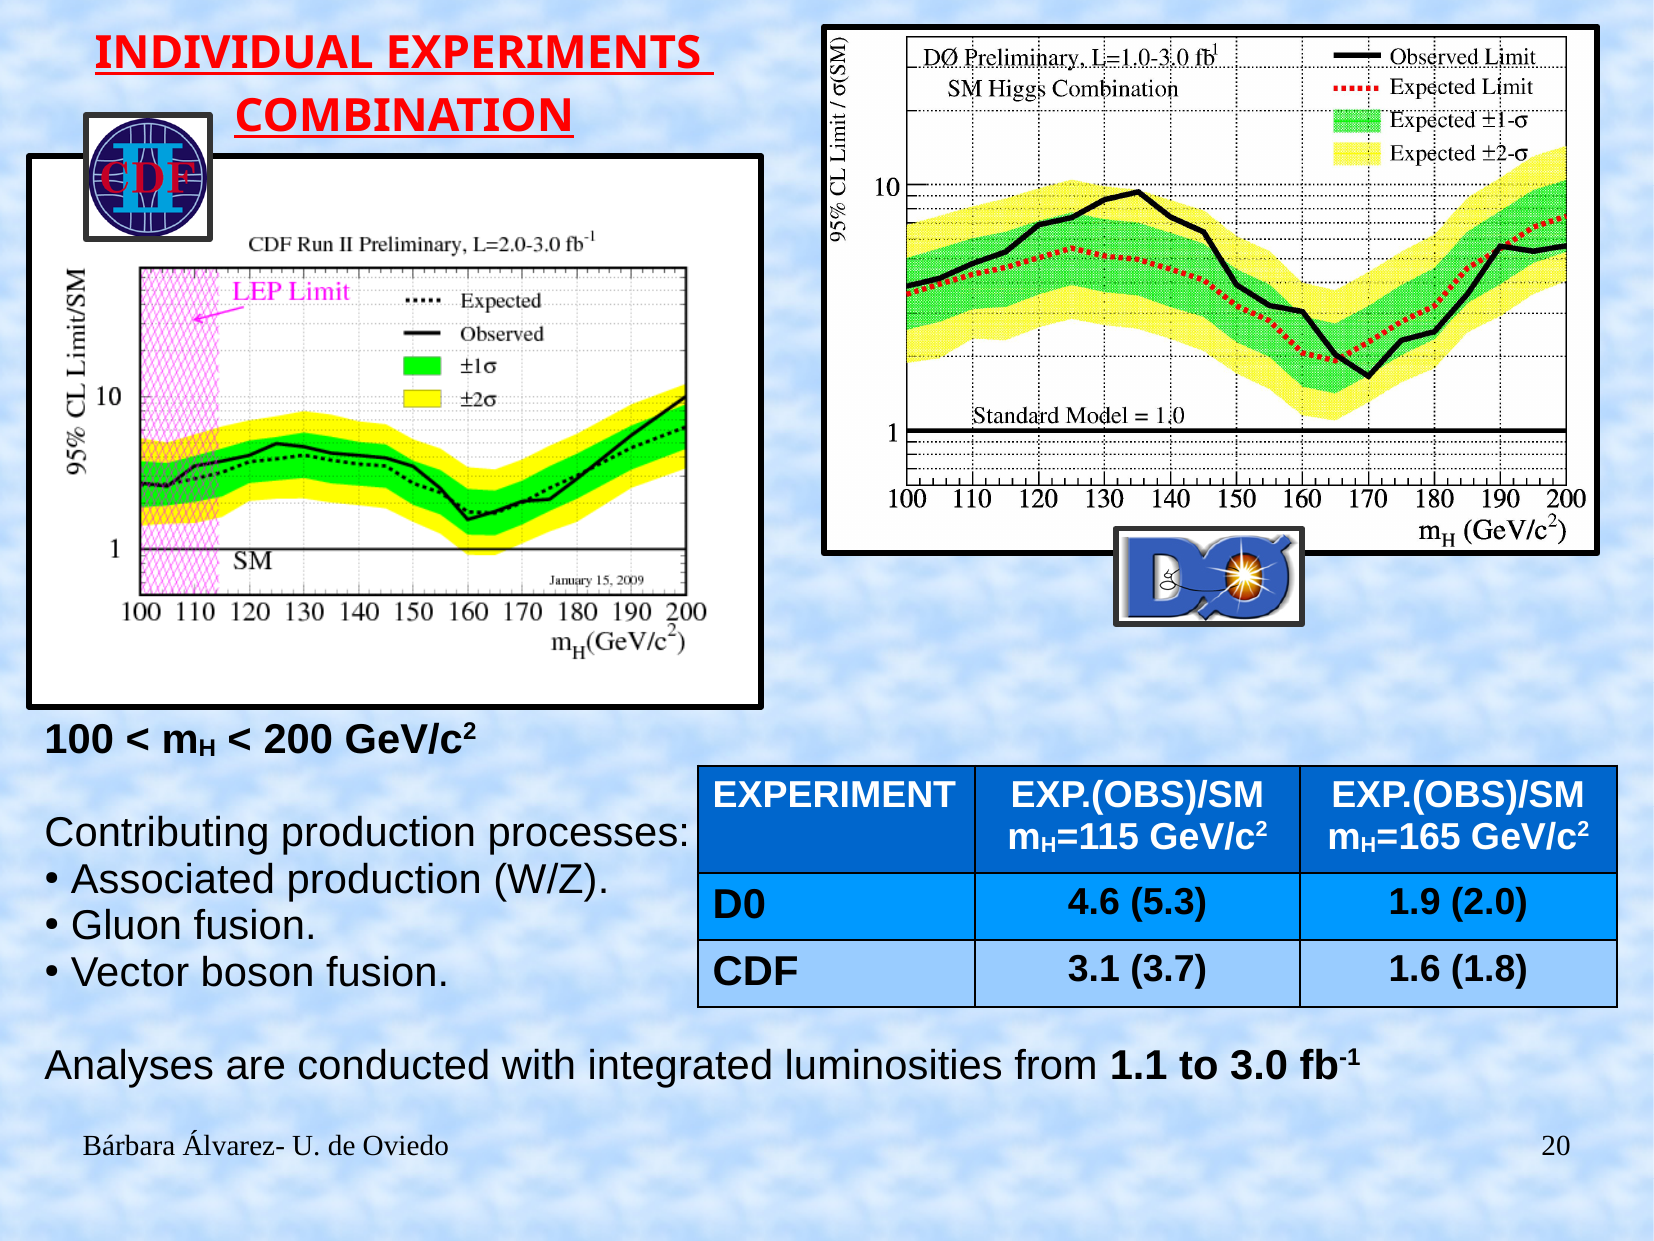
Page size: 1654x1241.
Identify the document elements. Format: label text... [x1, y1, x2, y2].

text_box 100 < mH < 200 GeV/c2 Contributing production processes: Associated production (W/Z). Gluon fusion. Vector boson fusion. Analyses are conducted with integrated luminosities from 1.1 to 3.0 fb-1 [29, 708, 1376, 1123]
table_header EXPERIMENT [699, 767, 974, 872]
table_cell D0 [699, 874, 974, 939]
picture [0, 0, 1654, 1241]
table_cell CDF [699, 941, 974, 1006]
table_cell 1.9 (2.0) [1301, 874, 1616, 939]
table_cell 3.1 (3.7) [976, 941, 1299, 1006]
table_cell 1.6 (1.8) [1301, 941, 1616, 1006]
table_header EXP.(OBS)/SM mH=115 GeV/c2 [976, 767, 1299, 872]
text_box INDIVIDUAL EXPERIMENTS COMBINATION [79, 12, 789, 155]
table_header EXP.(OBS)/SM mH=165 GeV/c2 [1301, 767, 1616, 872]
table_cell 4.6 (5.3) [976, 874, 1299, 939]
